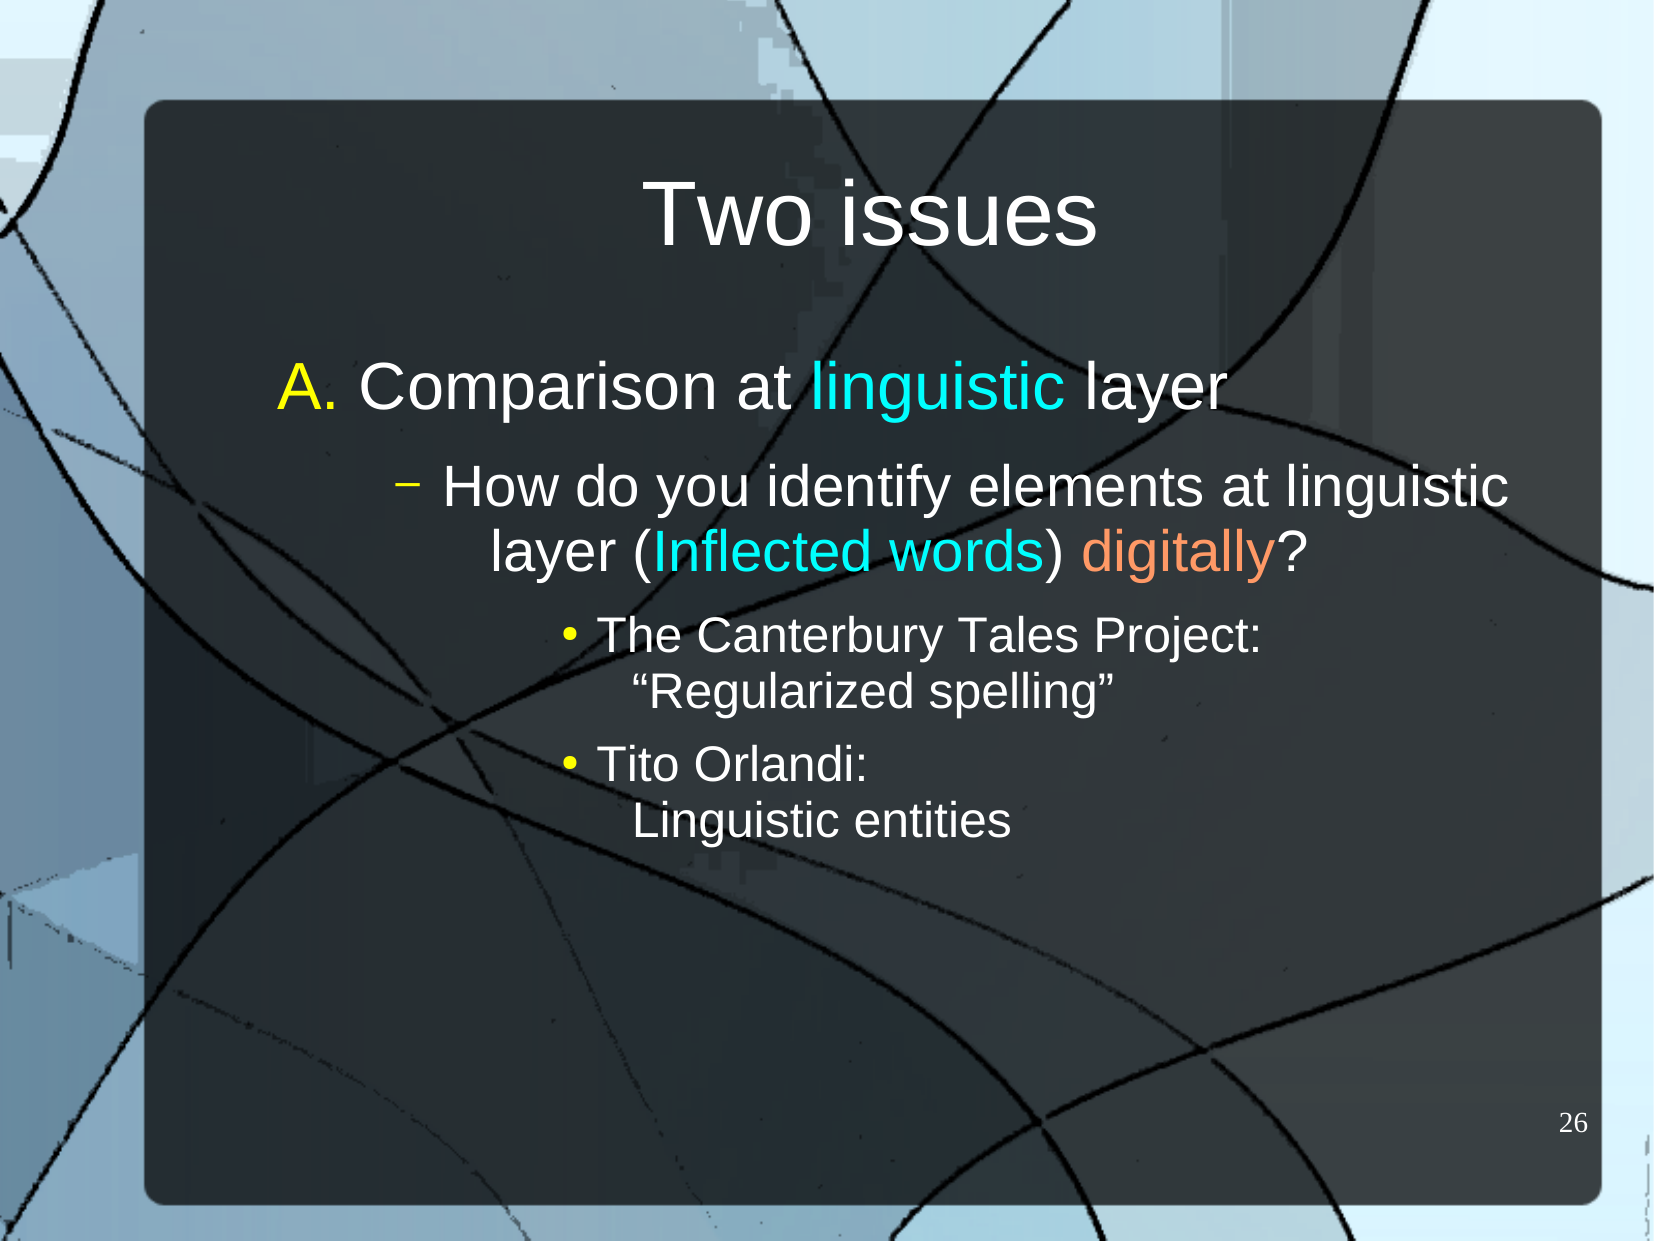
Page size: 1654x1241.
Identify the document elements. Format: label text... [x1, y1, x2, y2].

picture [0, 0, 1654, 1241]
list A. Comparison at linguistic layer How do you identify elements at linguistic layer (Inflected words) digitally? The Canterbury Tales Project: “Regularized spelling” Tito Orlandi: Linguistic entities [206, 349, 1536, 1123]
title Two issues [159, 105, 1583, 322]
